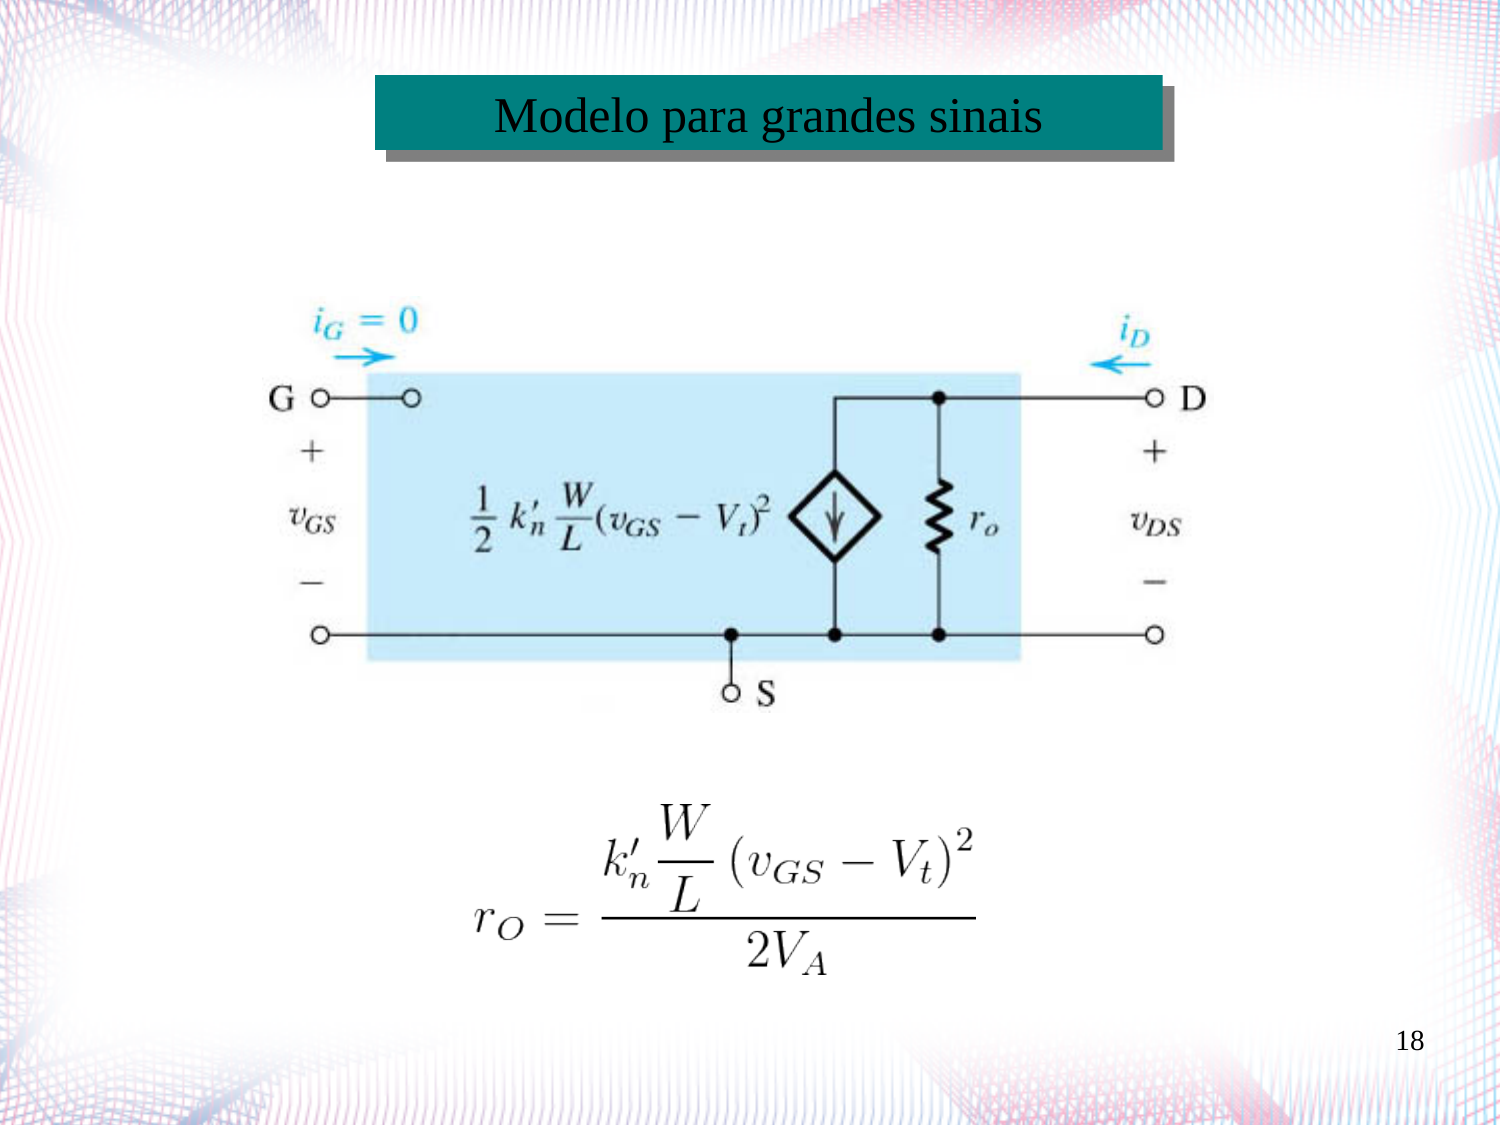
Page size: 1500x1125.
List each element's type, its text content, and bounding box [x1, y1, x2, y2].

picture [0, 0, 1500, 1125]
text_box Modelo para grandes sinais [375, 75, 1163, 150]
